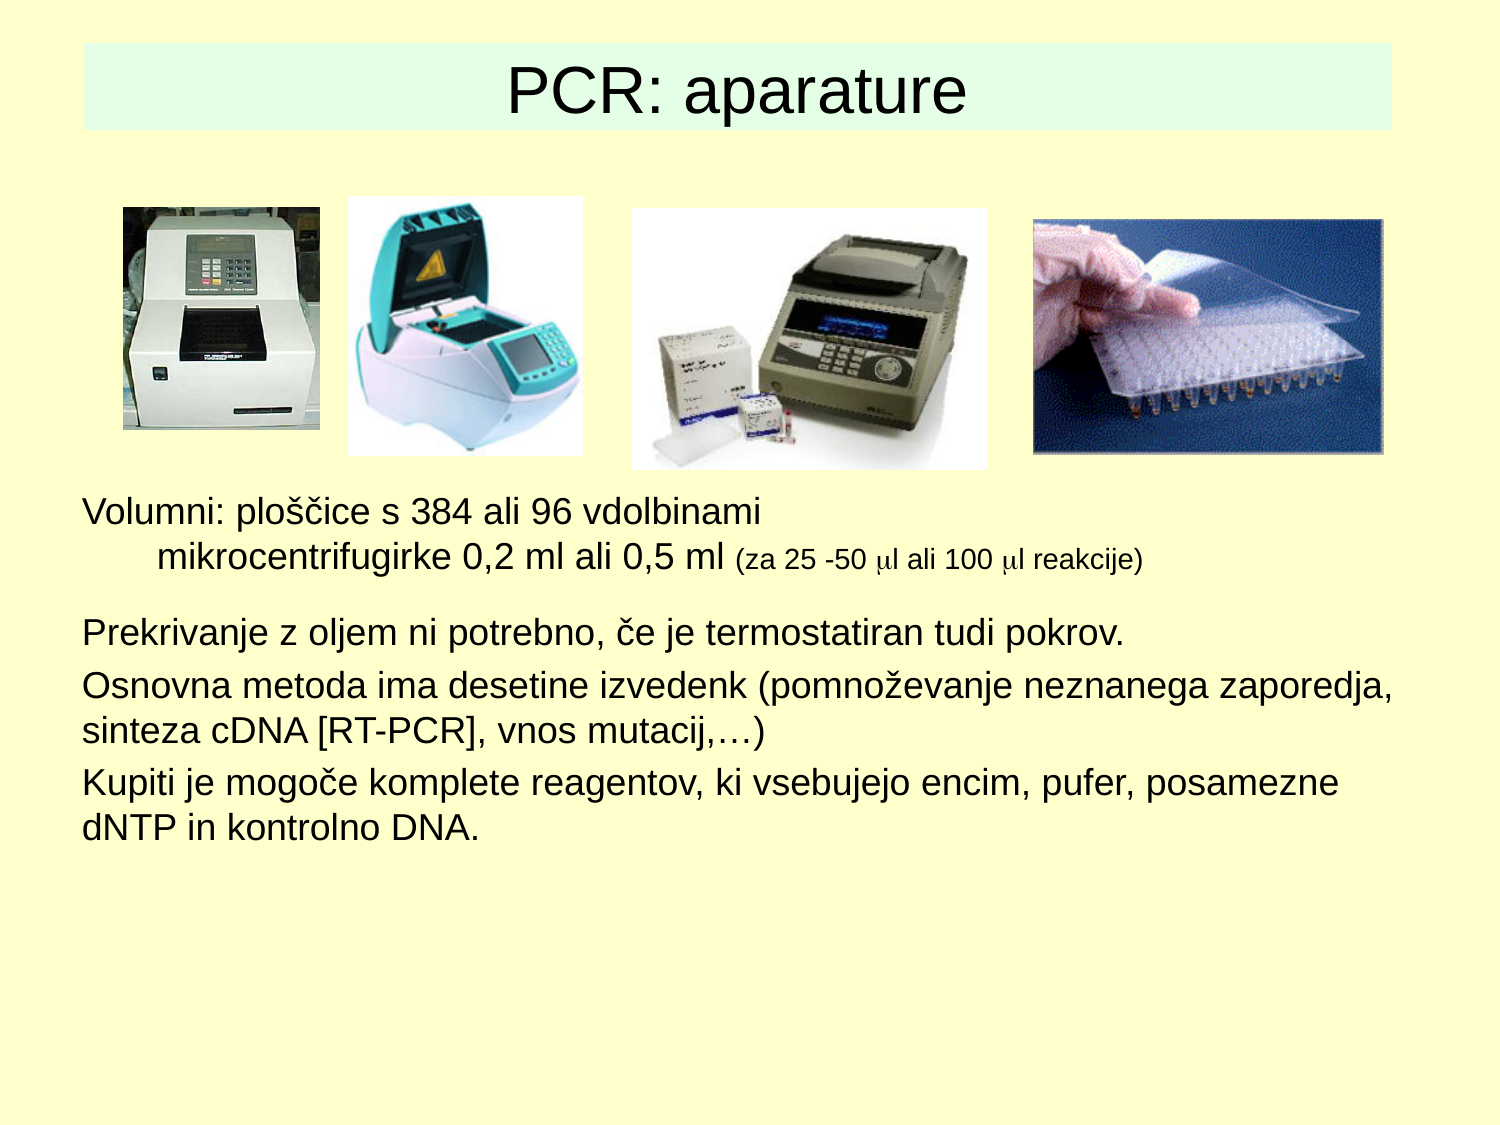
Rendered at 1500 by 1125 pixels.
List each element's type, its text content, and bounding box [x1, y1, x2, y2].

title PCR: aparature [83, 43, 1392, 130]
picture [1033, 219, 1384, 455]
picture [123, 207, 320, 430]
list Volumni: ploščice s 384 ali 96 vdolbinami mikrocentrifugirke 0,2 ml ali 0,5 ml (za 25 -50 ml ali 100 ml reakcije) Prekrivanje z oljem ni potrebno, če je termostatiran tudi pokrov. Osnovna metoda ima desetine izvedenk (pomnoževanje neznanega zaporedja, sinteza cDNA [RT-PCR], vnos mutacij,…) Kupiti je mogoče komplete reagentov, ki vsebujejo encim, pufer, posamezne dNTP in kontrolno DNA. [66, 479, 1450, 1091]
picture [631, 208, 988, 470]
picture [348, 196, 583, 456]
